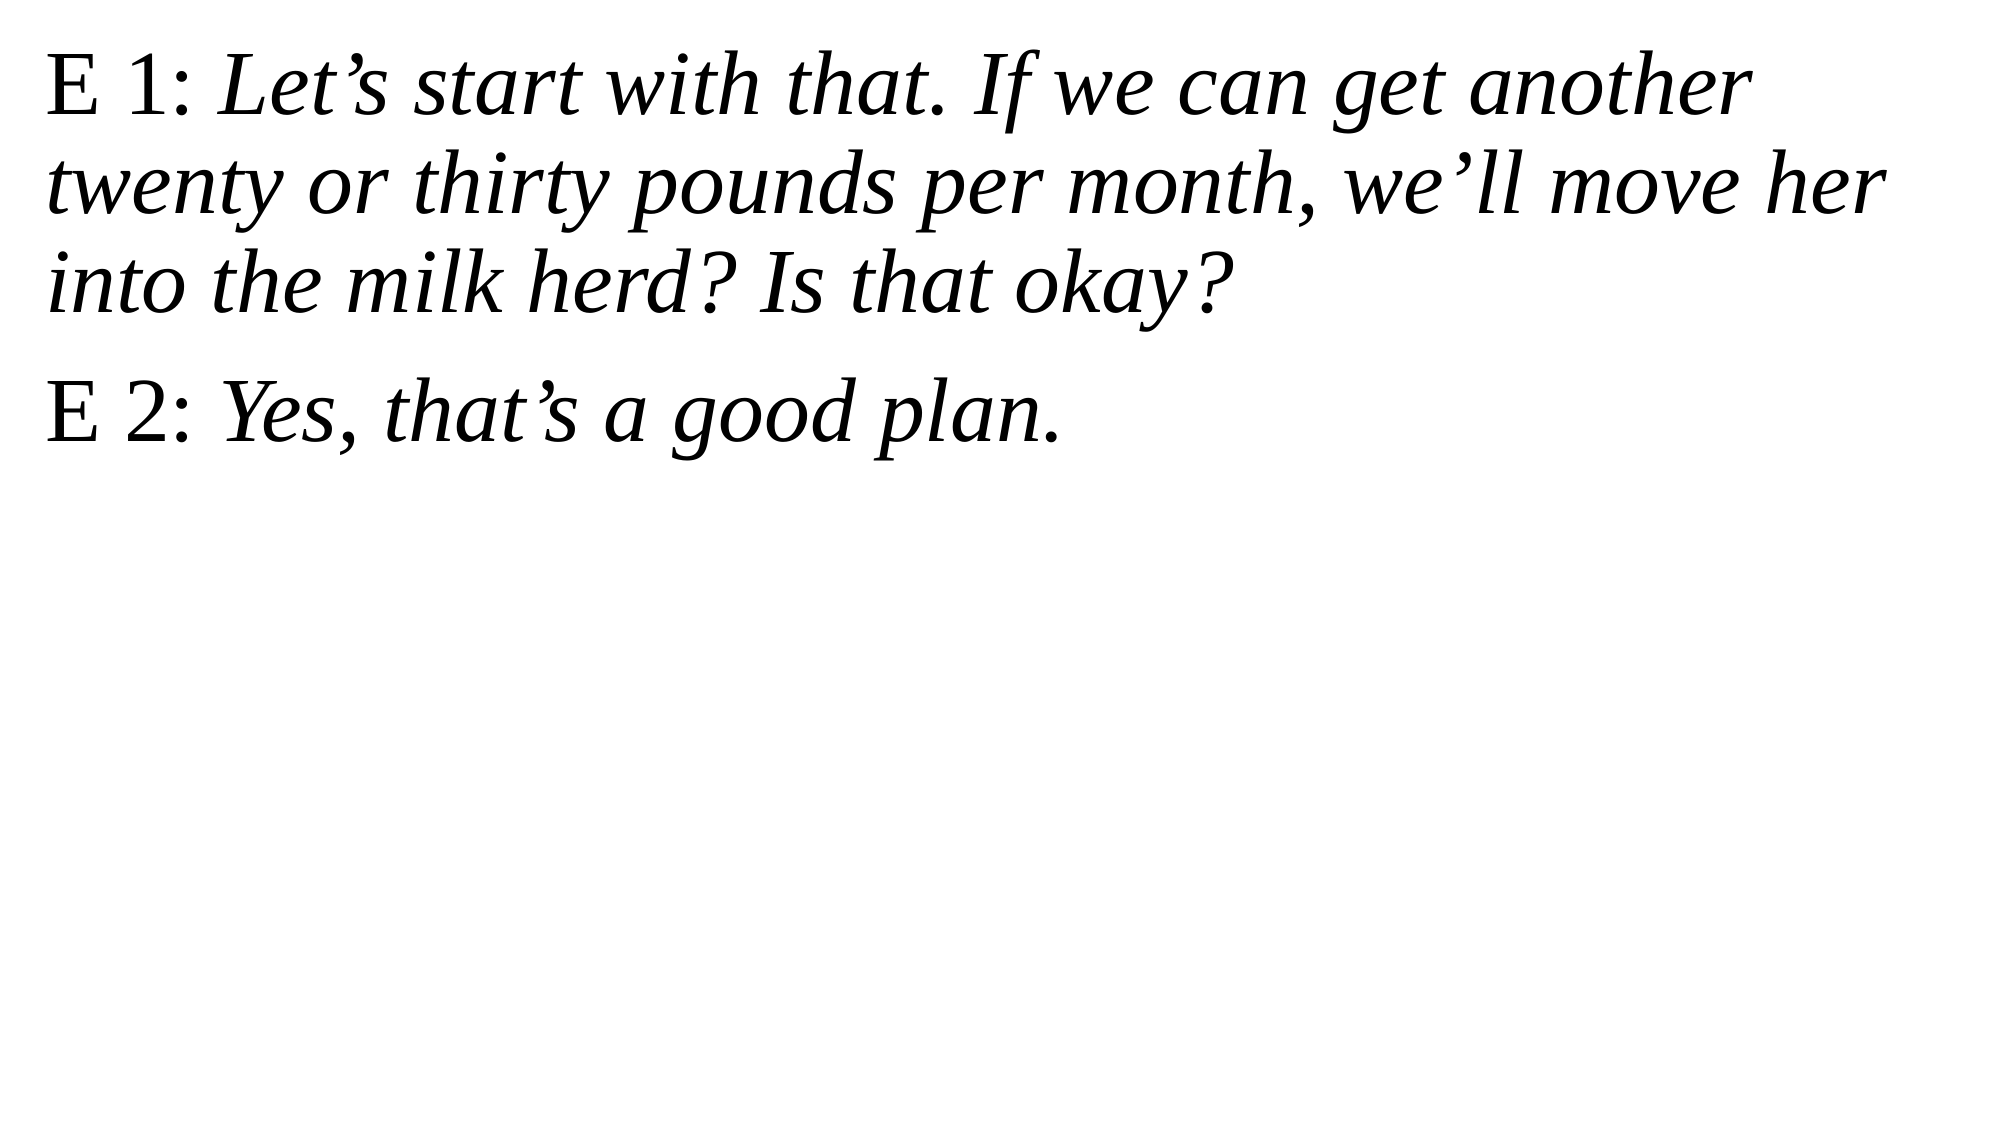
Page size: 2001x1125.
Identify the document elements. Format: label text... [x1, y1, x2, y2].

list E 1: Let’s start with that. If we can get another twenty or thirty pounds per month, we’ll move her into the milk herd? Is that okay? E 2: Yes, that’s a good plan. [30, 27, 1976, 1104]
